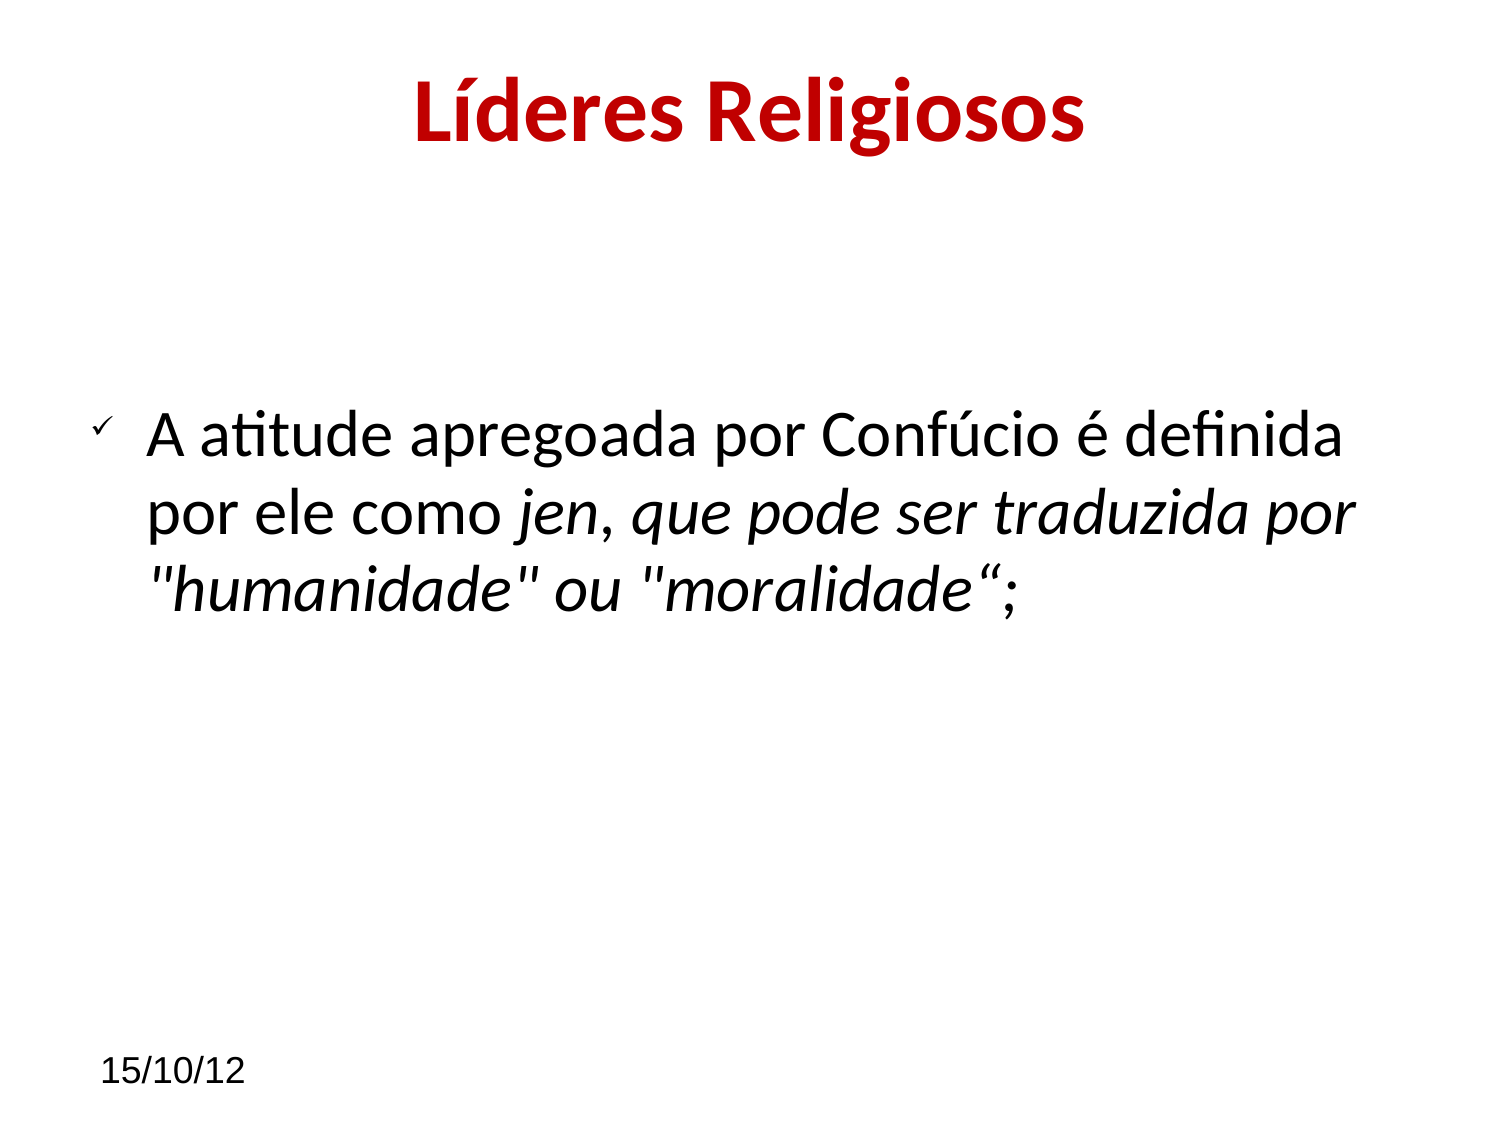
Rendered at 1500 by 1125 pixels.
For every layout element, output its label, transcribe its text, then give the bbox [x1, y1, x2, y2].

title Líderes Religiosos [75, 45, 1426, 233]
text_box A atitude apregoada por Confúcio é definida por ele como jen, que pode ser traduzida por "humanidade" ou "moralidade“; [75, 262, 1426, 1005]
